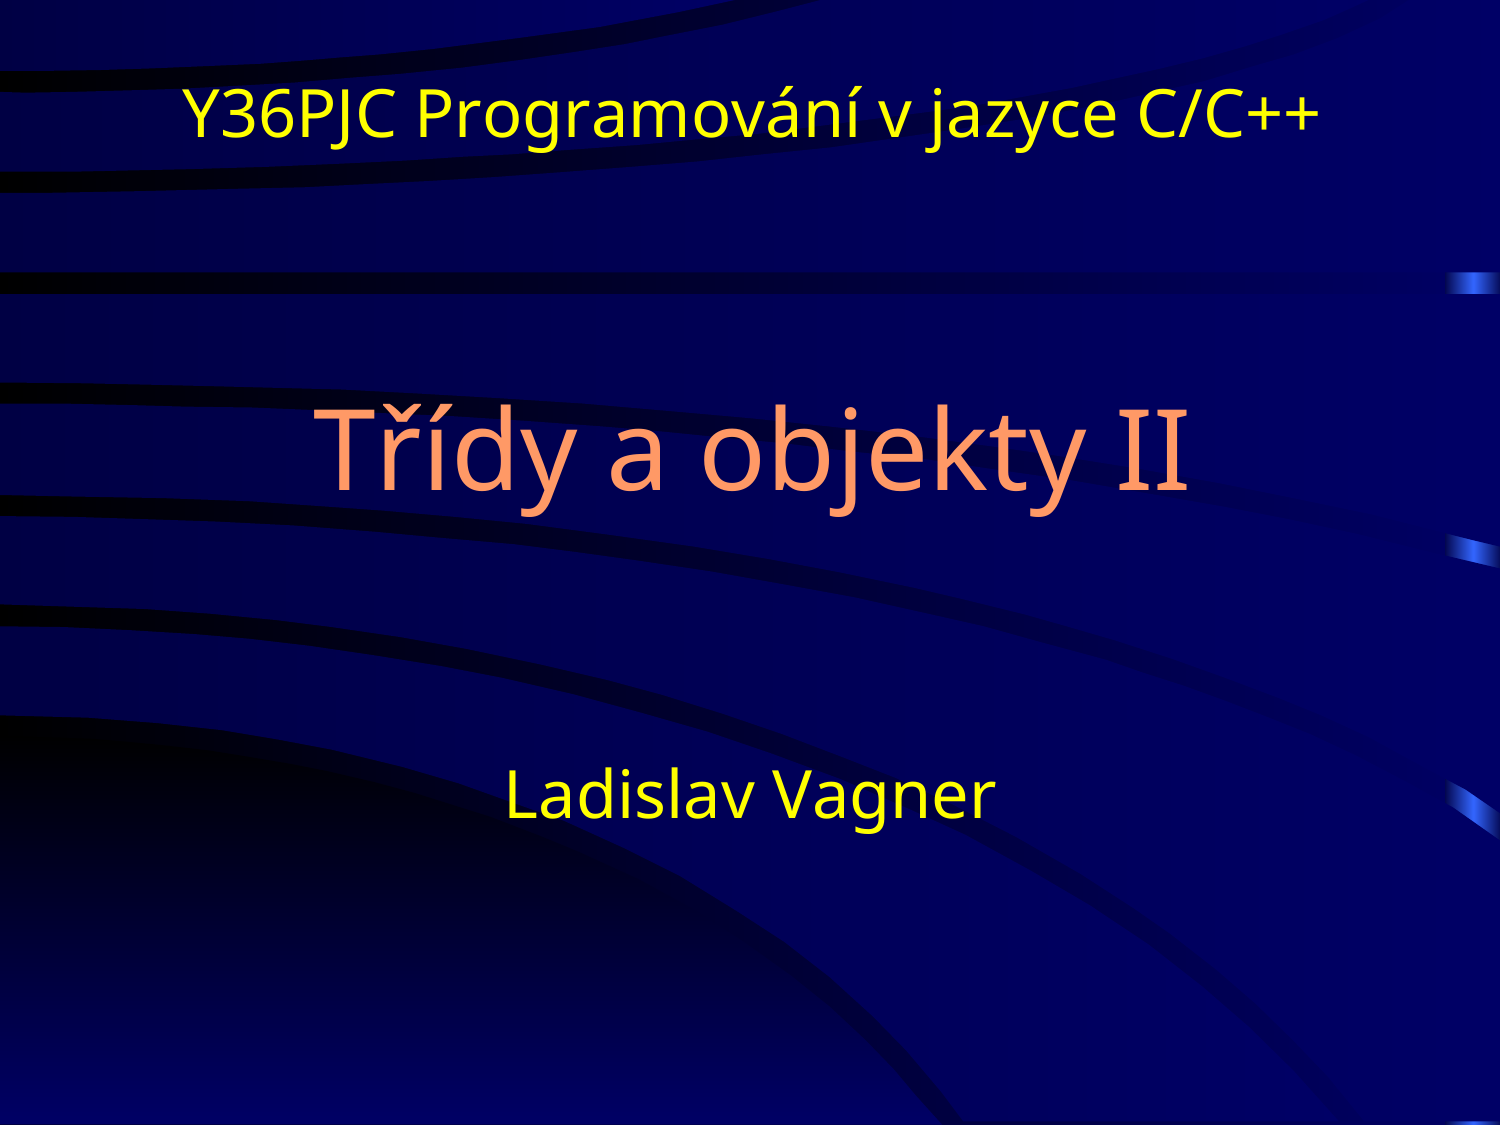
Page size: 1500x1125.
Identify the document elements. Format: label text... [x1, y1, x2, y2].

text_box Ladislav Vagner [440, 739, 1061, 846]
text_box Y36PJC Programování v jazyce C/C++ [59, 59, 1447, 166]
text_box Třídy a objekty II [59, 362, 1447, 532]
